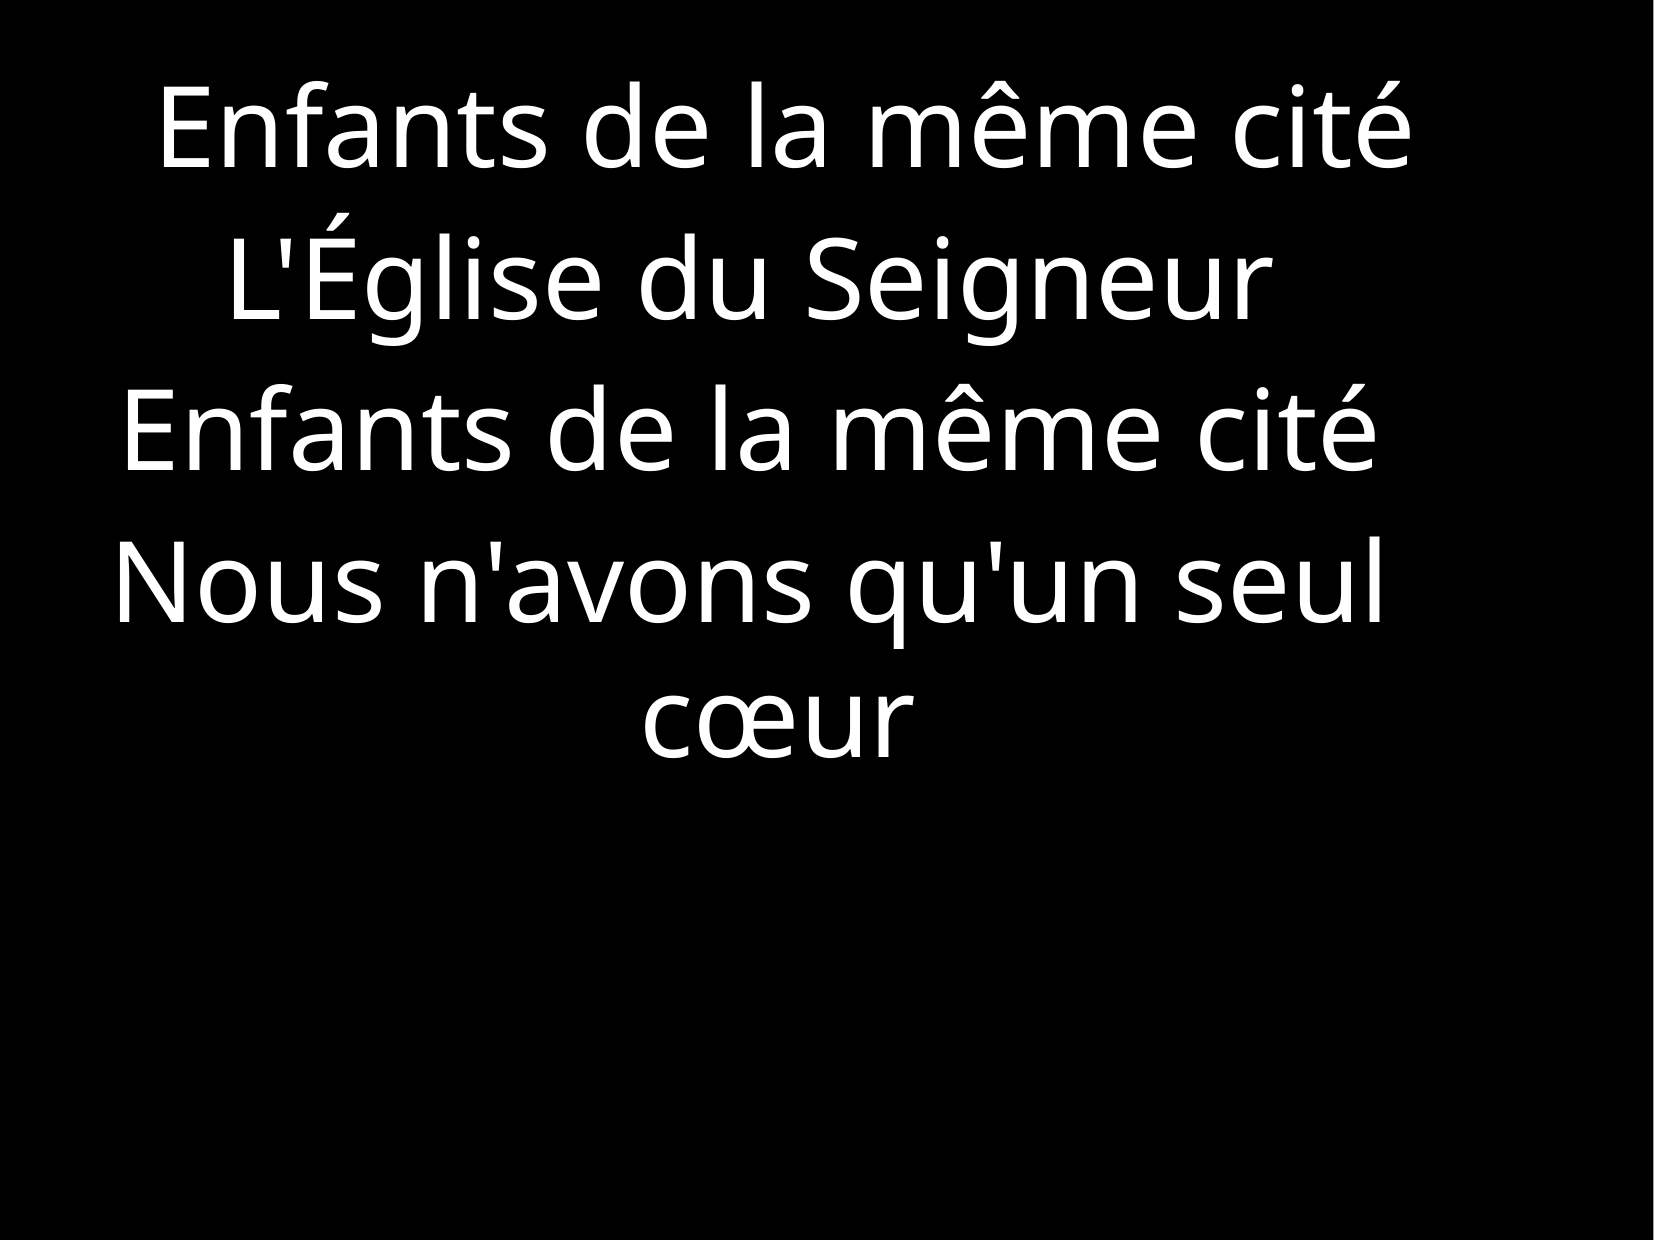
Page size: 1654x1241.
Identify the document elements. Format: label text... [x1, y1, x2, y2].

list Enfants de la même cité L'Église du Seigneur Enfants de la même cité Nous n'avons qu'un seul cœur [0, 47, 1501, 790]
